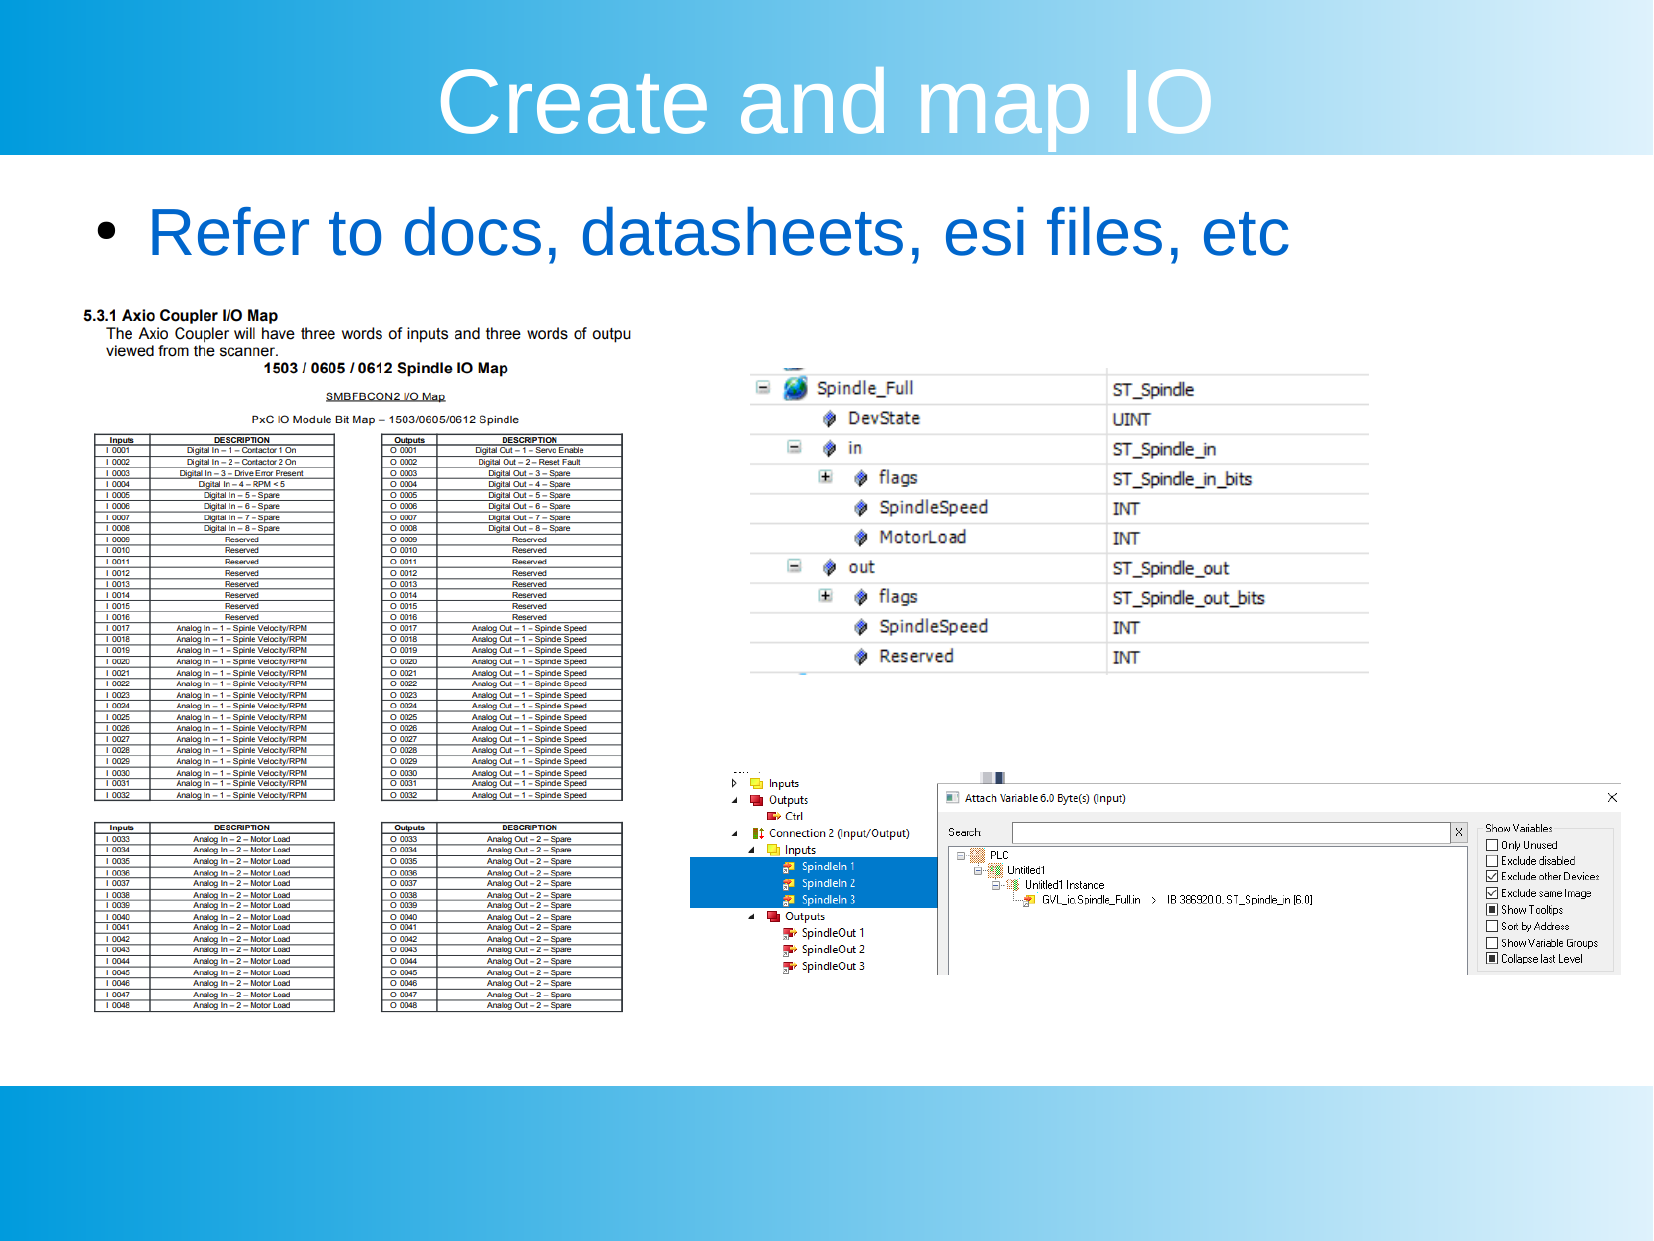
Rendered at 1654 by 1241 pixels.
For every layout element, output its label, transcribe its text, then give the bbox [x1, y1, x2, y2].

picture [690, 772, 1621, 976]
list Refer to docs, datasheets, esi files, etc [76, 195, 1565, 915]
picture [54, 299, 631, 1021]
title Create and map IO [82, 49, 1571, 155]
picture [750, 368, 1369, 676]
